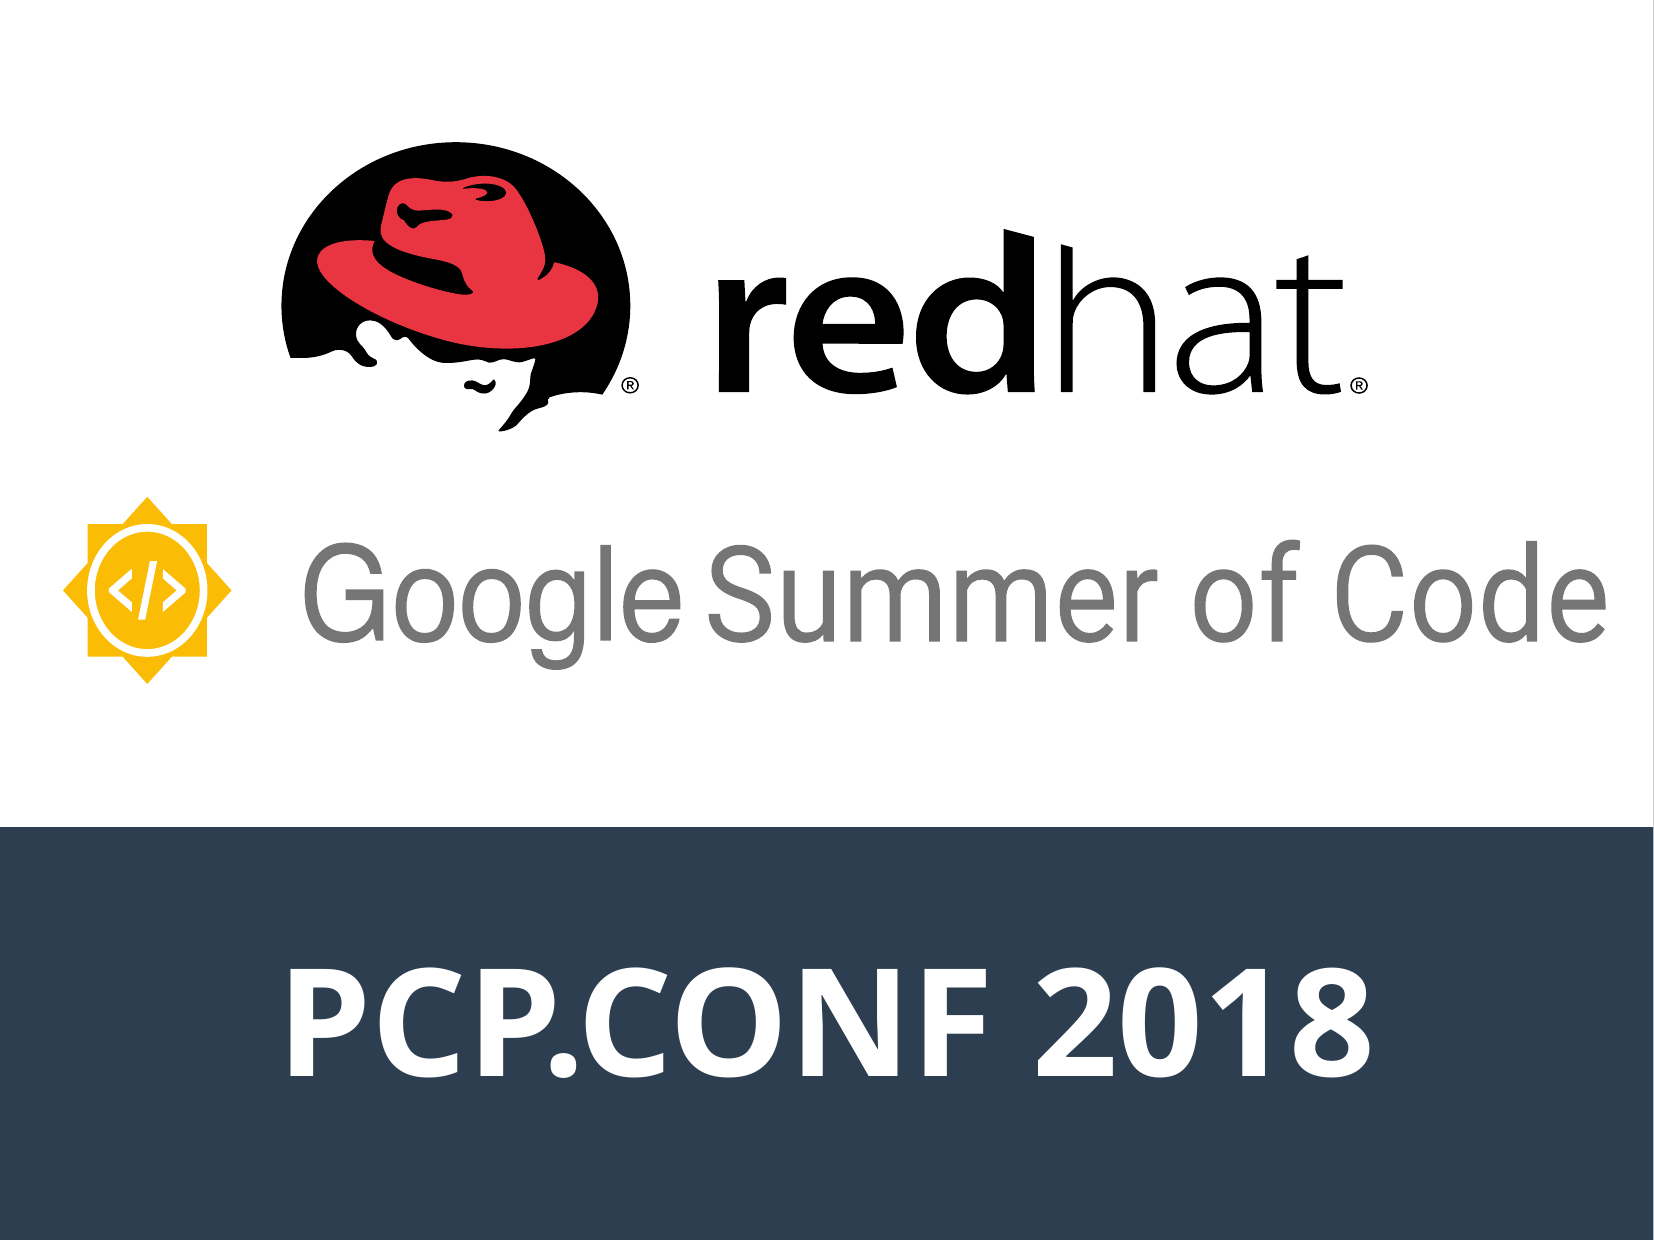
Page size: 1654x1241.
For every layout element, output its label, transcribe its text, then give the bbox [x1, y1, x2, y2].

picture [62, 496, 1607, 685]
subtitle PCP.CONF 2018 [59, 856, 1595, 1182]
picture [271, 134, 1382, 479]
